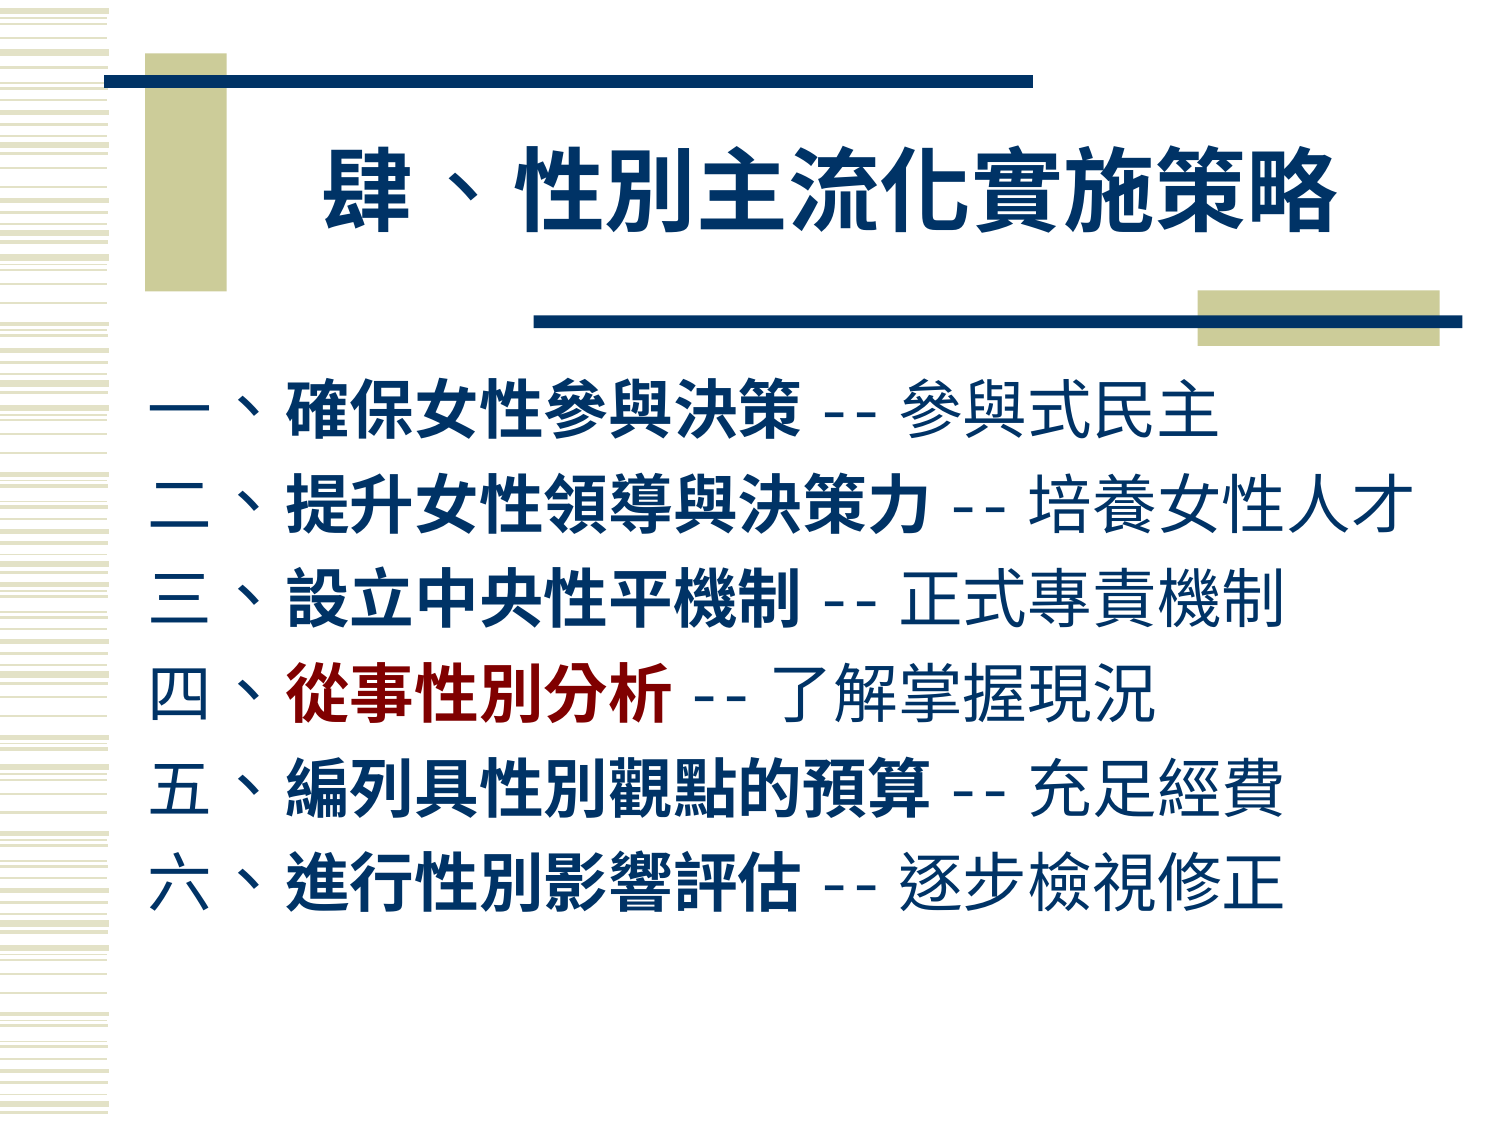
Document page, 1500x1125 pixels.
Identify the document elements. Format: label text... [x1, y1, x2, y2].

list 一、確保女性參與決策--參與式民主 二、提升女性領導與決策力--培養女性人才 三、設立中央性平機制--正式專責機制 四、從事性別分析--了解掌握現況 五、編列具性別觀點的預算--充足經費 六、進行性別影響評估--逐步檢視修正 [132, 363, 1439, 1000]
title 肆、性別主流化實施策略 [225, 99, 1436, 288]
